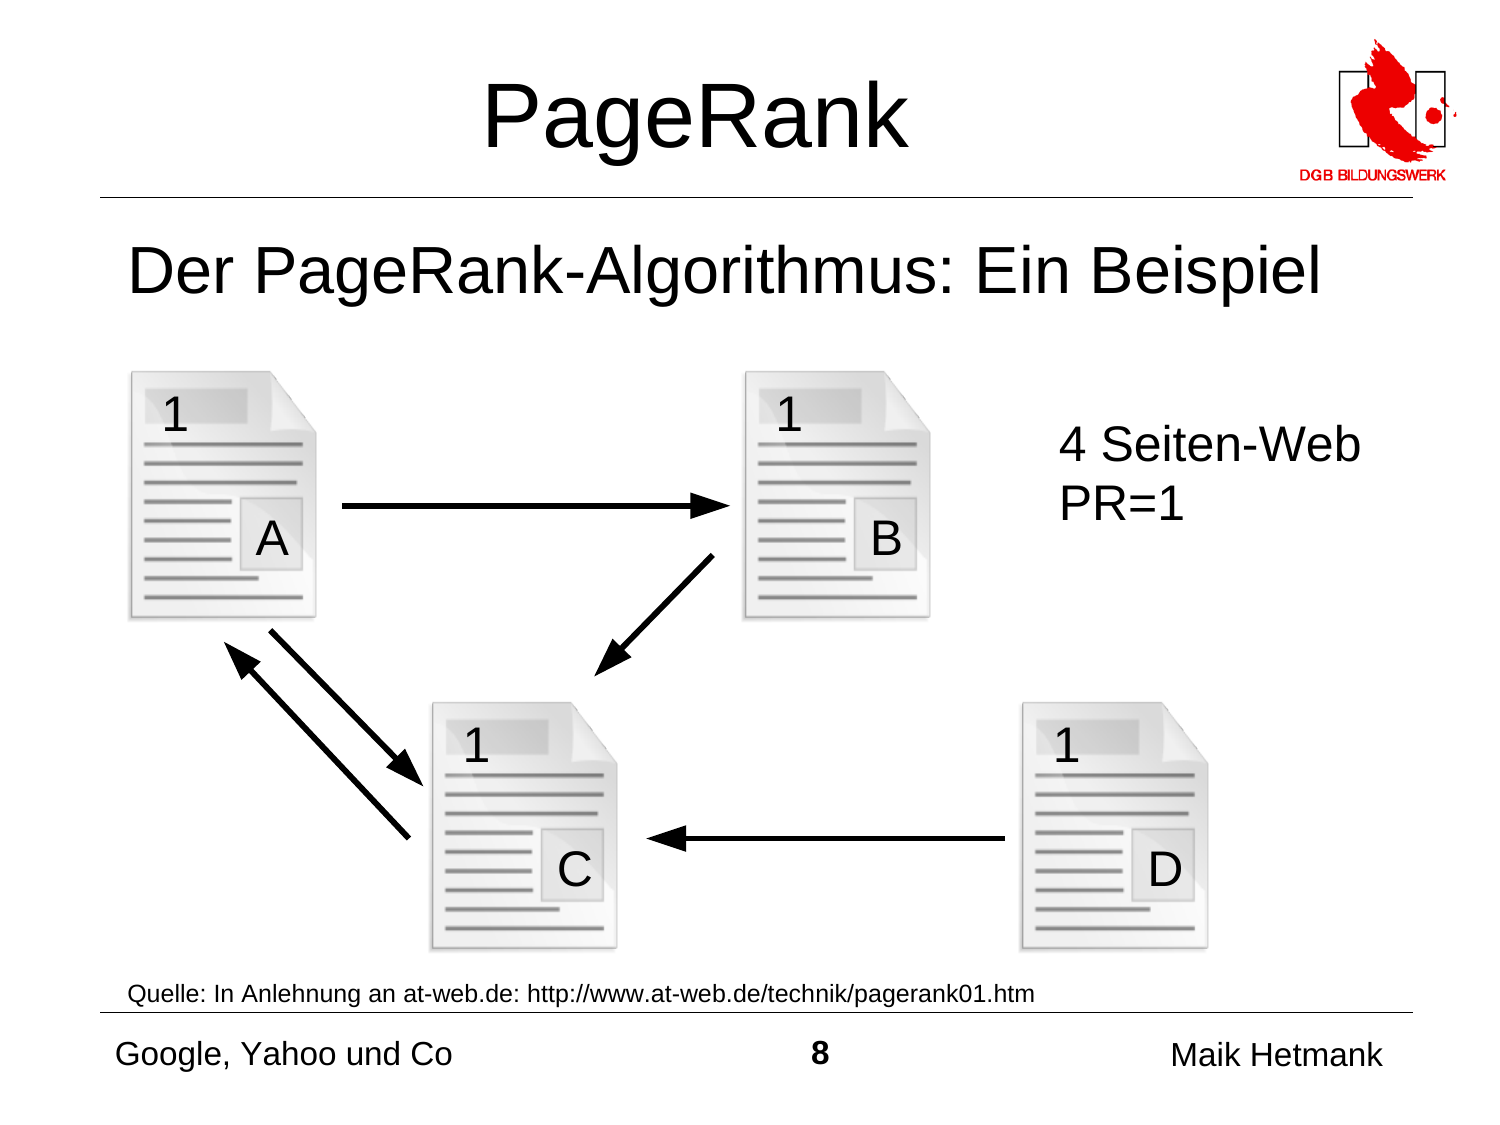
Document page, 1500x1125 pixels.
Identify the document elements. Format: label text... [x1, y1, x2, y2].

picture [722, 361, 942, 628]
picture [999, 692, 1220, 942]
picture [409, 692, 629, 942]
text_box 1 [1052, 714, 1081, 770]
list Der PageRank-Algorithmus: Ein Beispiel [112, 224, 1426, 316]
text_box 4 Seiten-Web PR=1 [1059, 413, 1362, 529]
text_box A [255, 507, 290, 564]
picture [108, 361, 328, 628]
title PageRank [87, 49, 1305, 175]
list Quelle: In Anlehnung an at-web.de: http://www.at-web.de/technik/pagerank01.htm [112, 942, 1426, 1016]
text_box D [1147, 838, 1184, 894]
text_box 1 [775, 383, 804, 440]
text_box 1 [462, 714, 491, 770]
text_box 1 [161, 383, 190, 440]
text_box C [556, 838, 593, 894]
picture [1299, 37, 1457, 181]
text_box B [869, 507, 904, 564]
